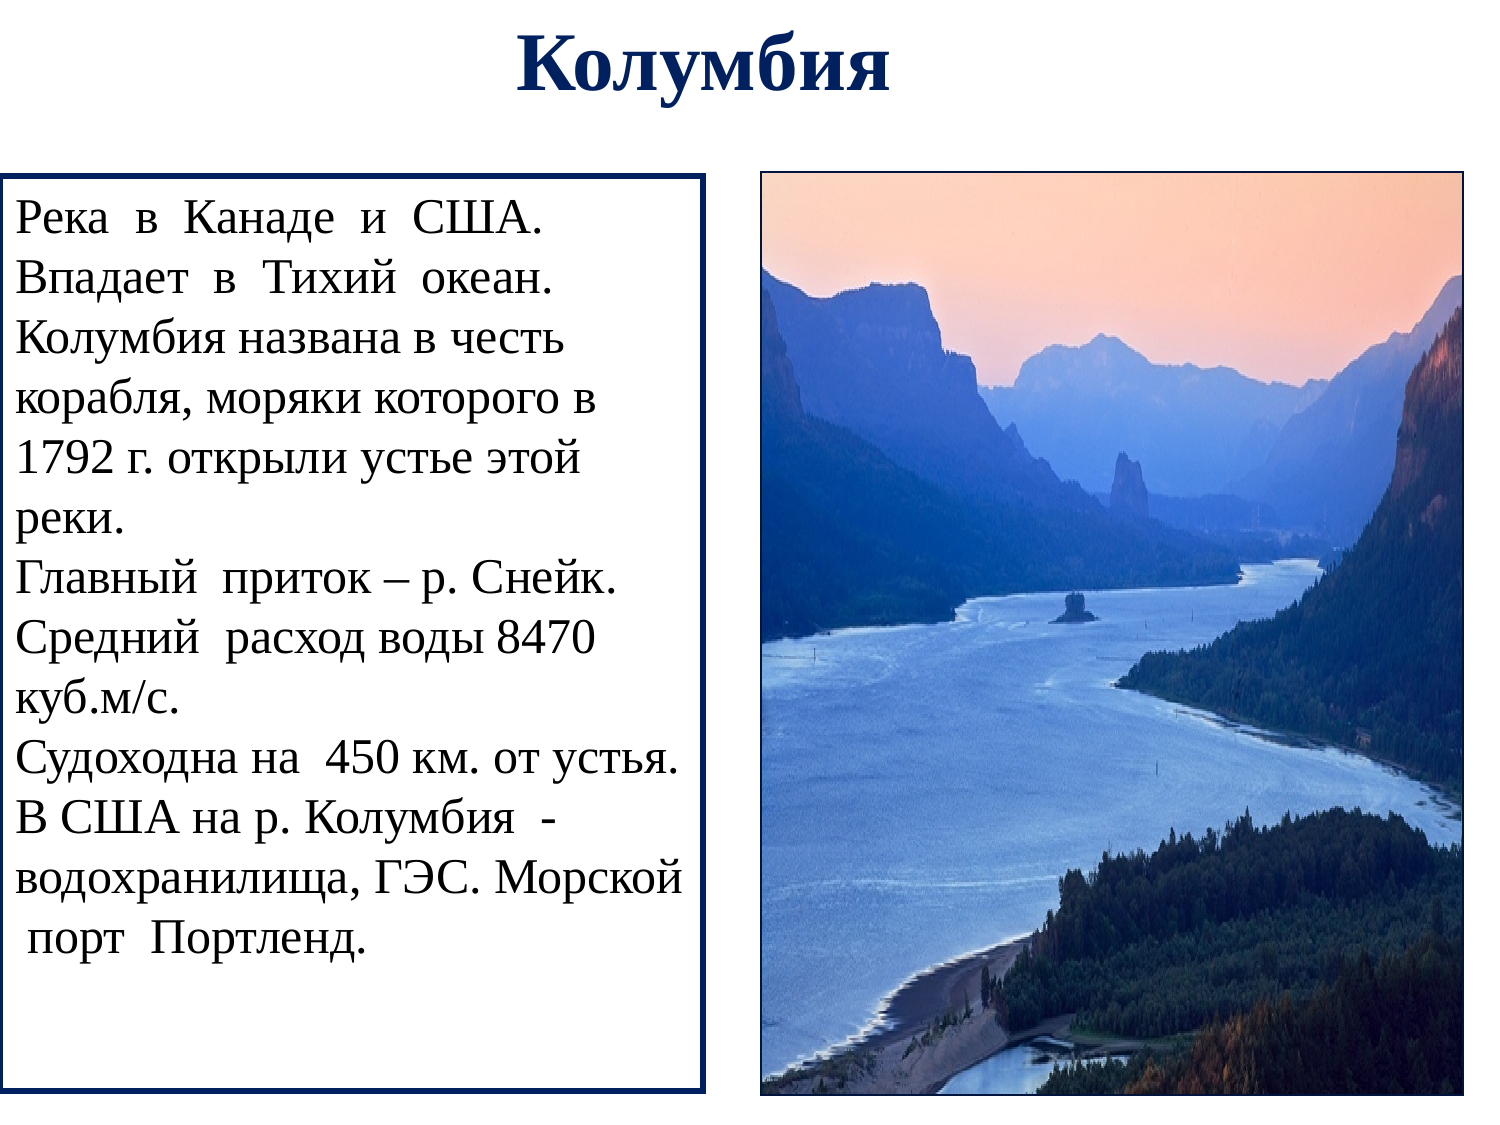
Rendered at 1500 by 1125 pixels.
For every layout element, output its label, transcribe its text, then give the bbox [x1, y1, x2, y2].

picture [761, 172, 1462, 1095]
text_box Река в Канаде и США. Впадает в Тихий океан. Колумбия названа в честь корабля, моряки которого в 1792 г. открыли устье этой реки. Главный приток – р. Снейк. Средний расход воды 8470 куб.м/с. Судоходна на 450 км. от устья. В США на р. Колумбия -водохранилища, ГЭС. Морской порт Портленд. [0, 176, 703, 1091]
text_box Колумбия [501, 0, 907, 115]
text_box [1074, 1096, 1426, 1103]
